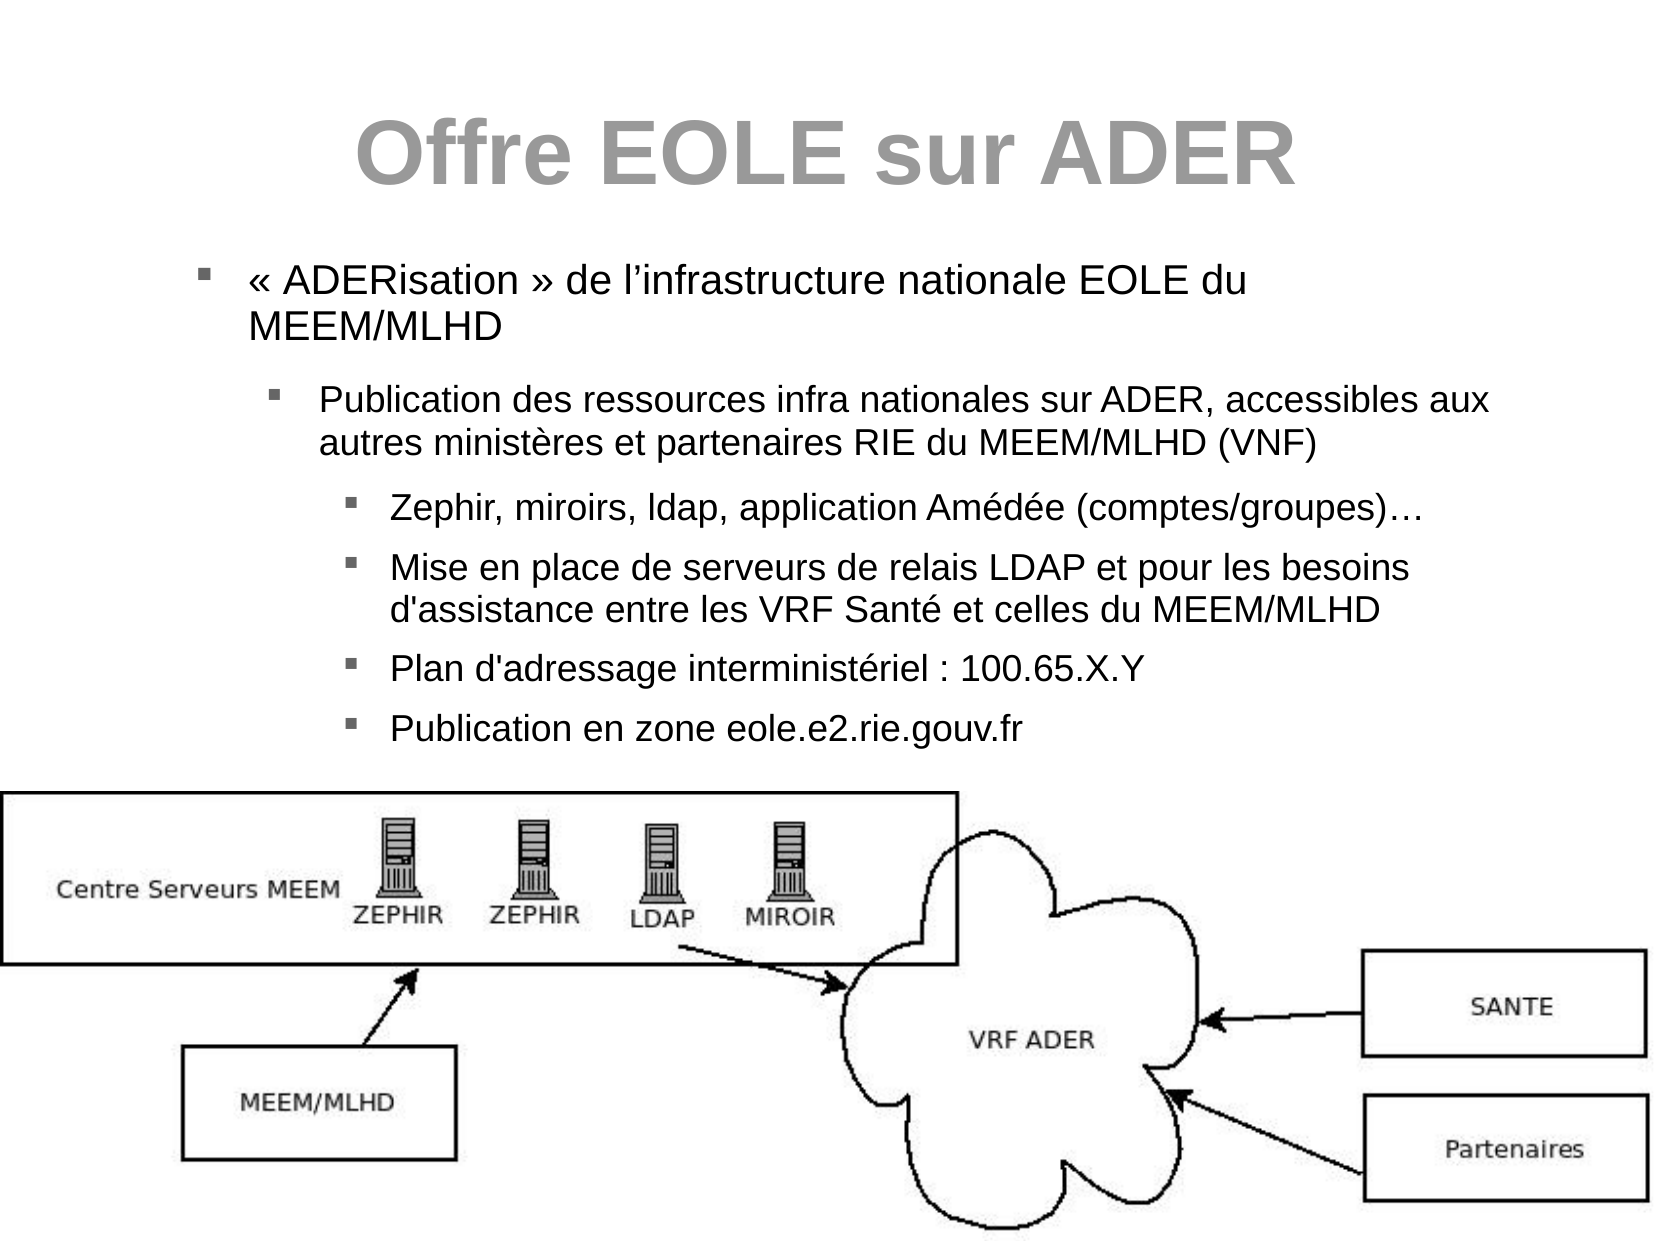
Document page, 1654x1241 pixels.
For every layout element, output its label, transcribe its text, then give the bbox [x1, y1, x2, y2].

title Offre EOLE sur ADER [82, 49, 1571, 257]
picture [0, 791, 1654, 1241]
list « ADERisation » de l’infrastructure nationale EOLE du MEEM/MLHD Publication des ressources infra nationales sur ADER, accessibles aux autres ministères et partenaires RIE du MEEM/MLHD (VNF) Zephir, miroirs, ldap, application Amédée (comptes/groupes)… Mise en place de serveurs de relais LDAP et pour les besoins d'assistance entre les VRF Santé et celles du MEEM/MLHD Plan d'adressage interministériel : 100.65.X.Y Publication en zone eole.e2.rie.gouv.fr [177, 256, 1507, 791]
